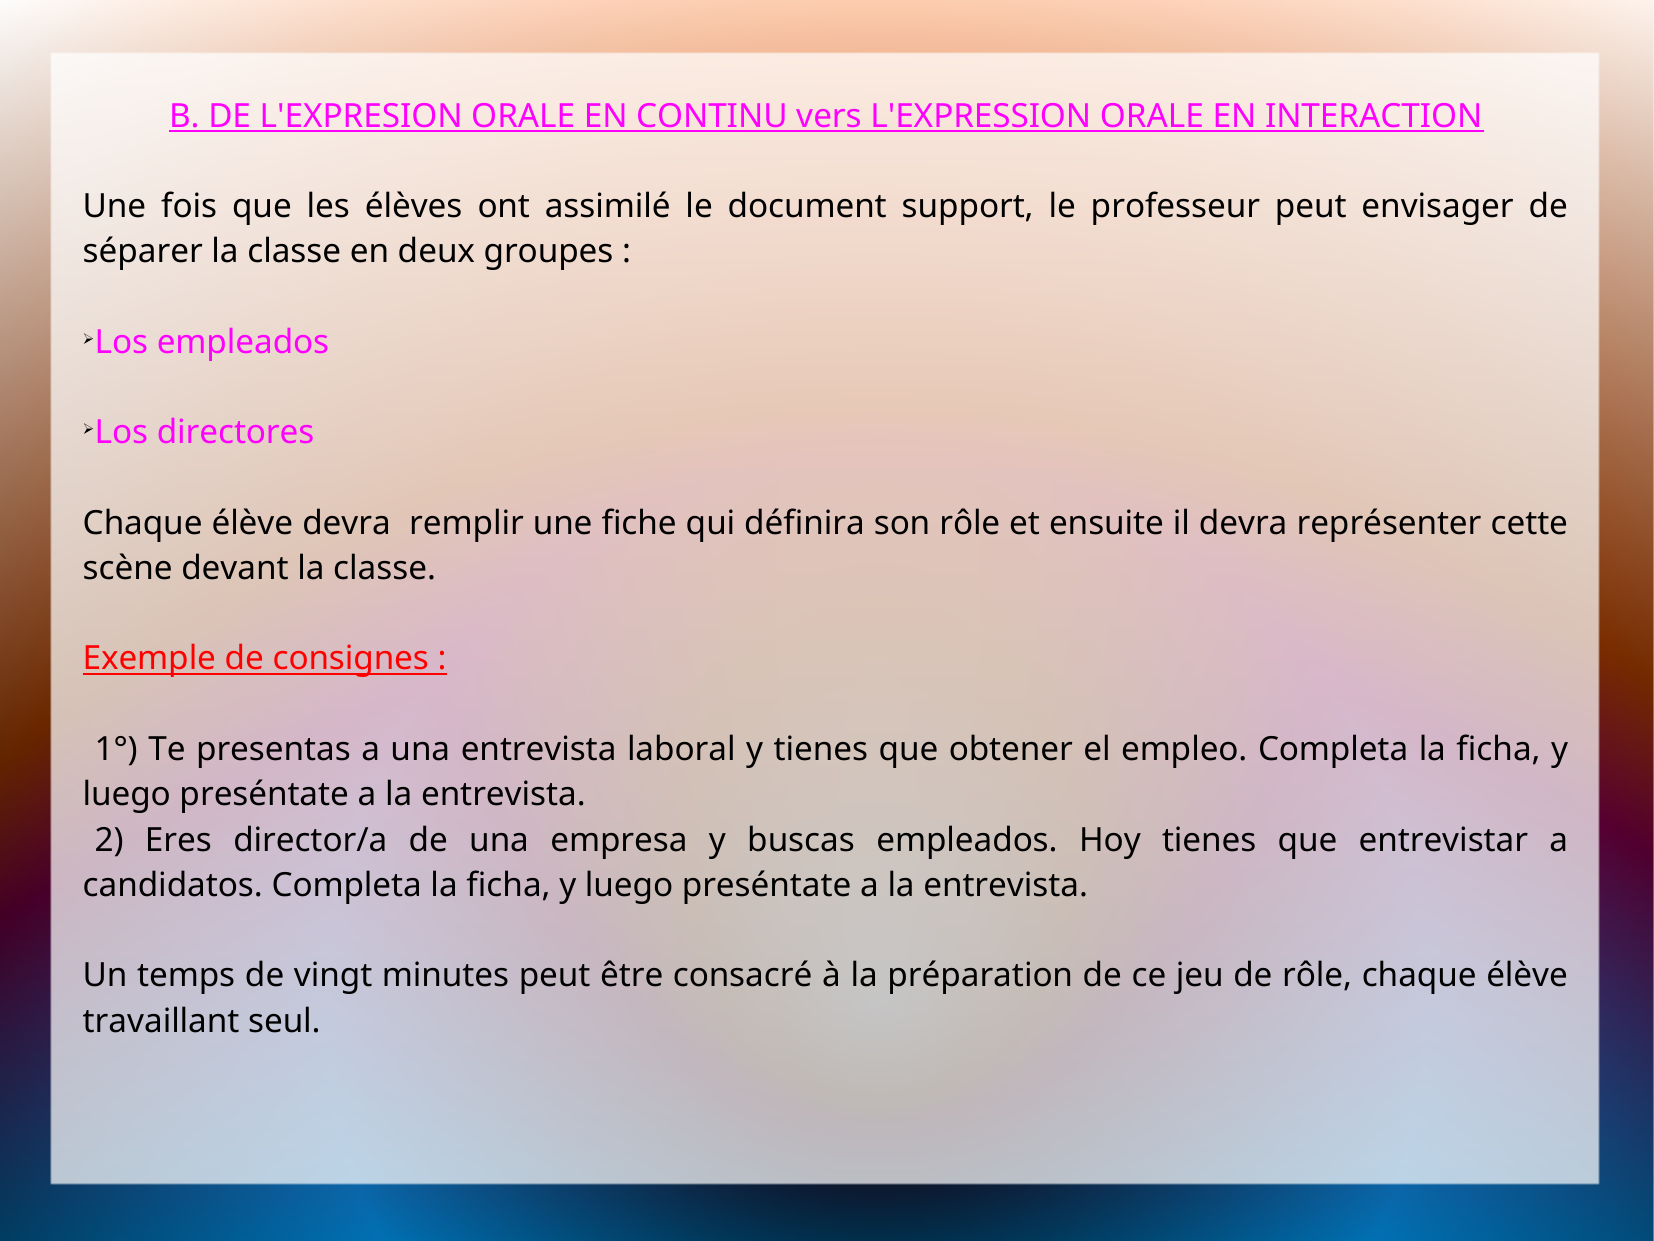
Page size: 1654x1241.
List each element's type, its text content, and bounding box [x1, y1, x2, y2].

subtitle B. DE L'EXPRESION ORALE EN CONTINU vers L'EXPRESSION ORALE EN INTERACTION Une fois que les élèves ont assimilé le document support, le professeur peut envisager de séparer la classe en deux groupes : Los empleados Los directores Chaque élève devra remplir une fiche qui définira son rôle et ensuite il devra représenter cette scène devant la classe. Exemple de consignes : 1°) Te presentas a una entrevista laboral y tienes que obtener el empleo. Completa la ficha, y luego preséntate a la entrevista. 2) Eres director/a de una empresa y buscas empleados. Hoy tienes que entrevistar a candidatos. Completa la ficha, y luego preséntate a la entrevista. Un temps de vingt minutes peut être consacré à la préparation de ce jeu de rôle, chaque élève travaillant seul. [82, 79, 1571, 1236]
picture [0, 0, 1654, 1241]
